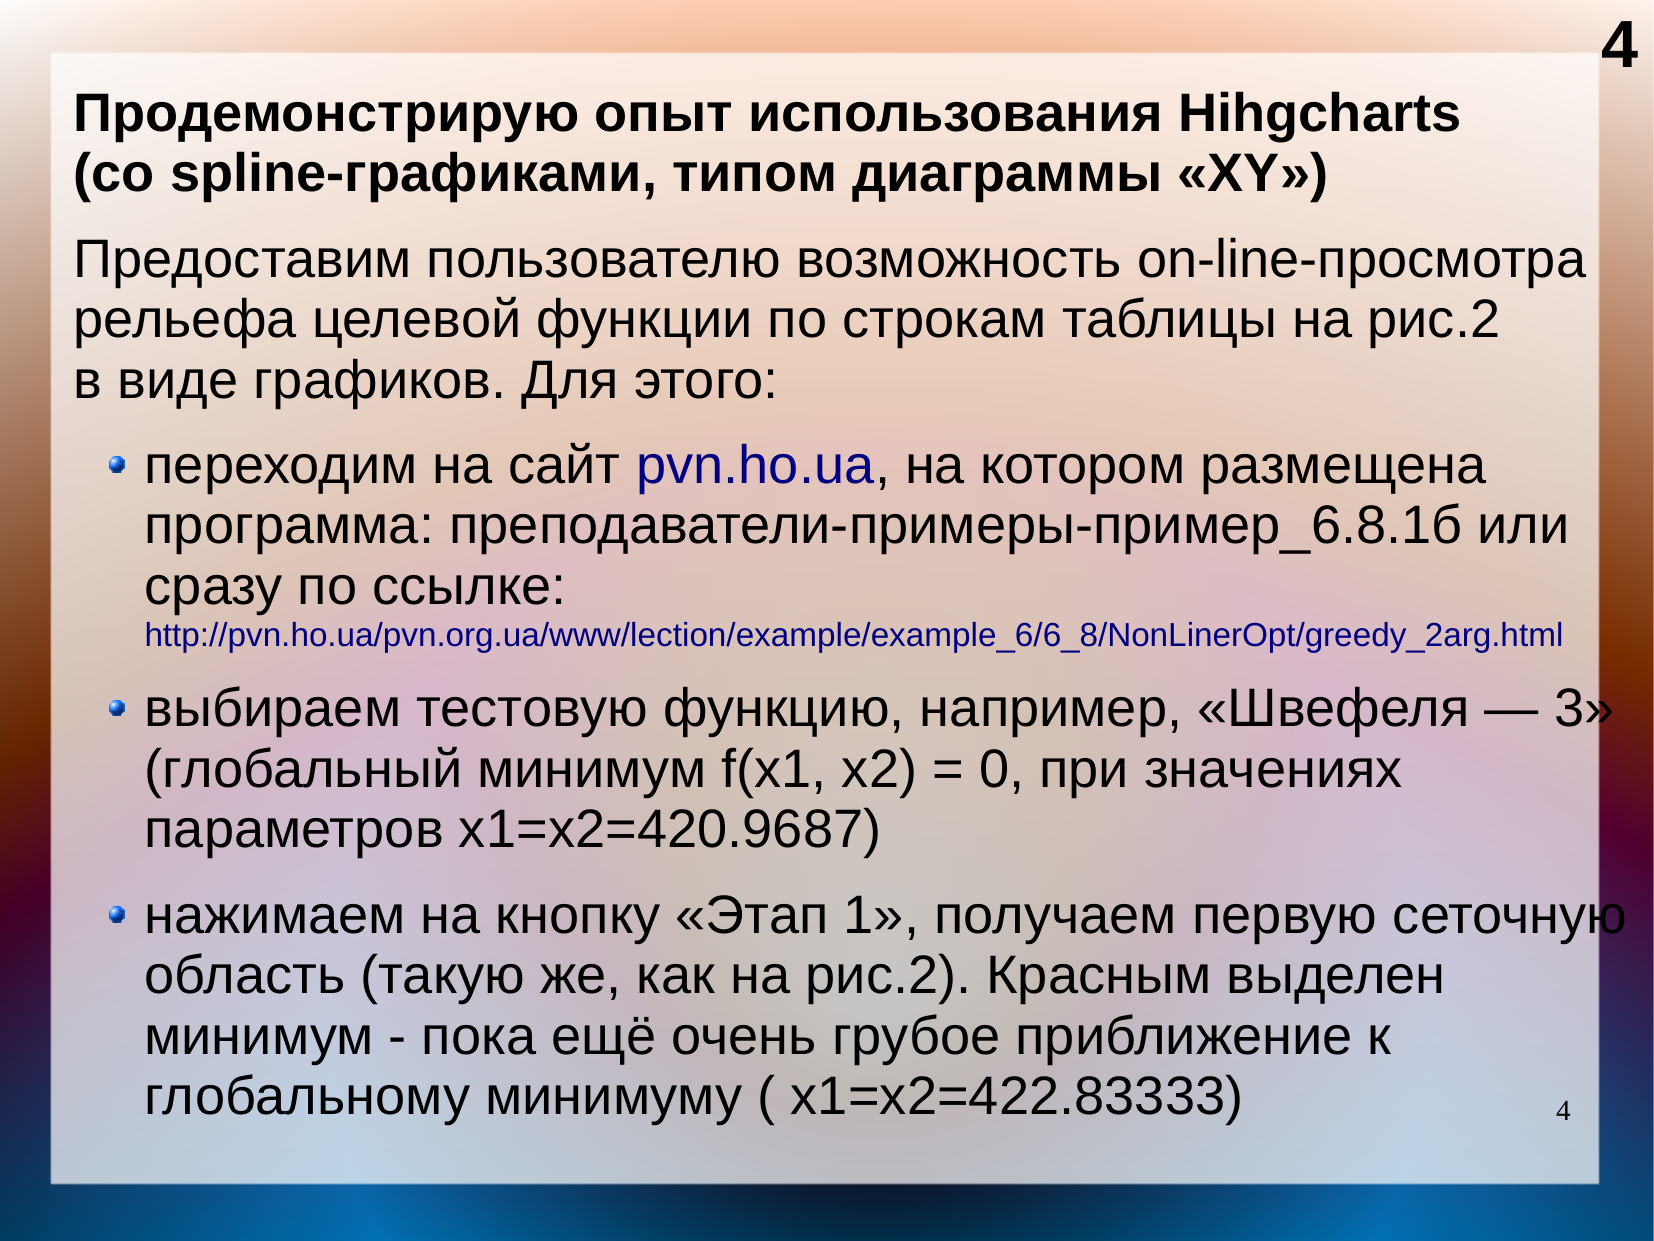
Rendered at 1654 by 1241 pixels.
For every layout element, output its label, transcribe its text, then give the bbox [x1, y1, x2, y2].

text_box <номер> Продемонстрирую опыт использования Hihgcharts (со spline-графиками, типом диаграммы «XY») Предоставим пользователю возможность on-line-просмотра рельефа целевой функции по строкам таблицы на рис.2 в виде графиков. Для этого: переходим на сайт pvn.ho.ua, на котором размещена программа: преподаватели-примеры-пример_6.8.1б или сразу по ссылке: http://pvn.ho.ua/pvn.org.ua/www/lection/example/example_6/6_8/NonLinerOpt/greedy_2arg.html выбираем тестовую функцию, например, «Швефеля — 3» (глобальный минимум f(x1, x2) = 0, при значениях параметров x1=x2=420.9687) нажимаем на кнопку «Этап 1», получаем первую сеточную область (такую же, как на рис.2). Красным выделен минимум - пока ещё очень грубое приближение к глобальному минимуму ( x1=x2=422.83333) [59, 0, 1654, 1229]
picture [0, 0, 1654, 1241]
